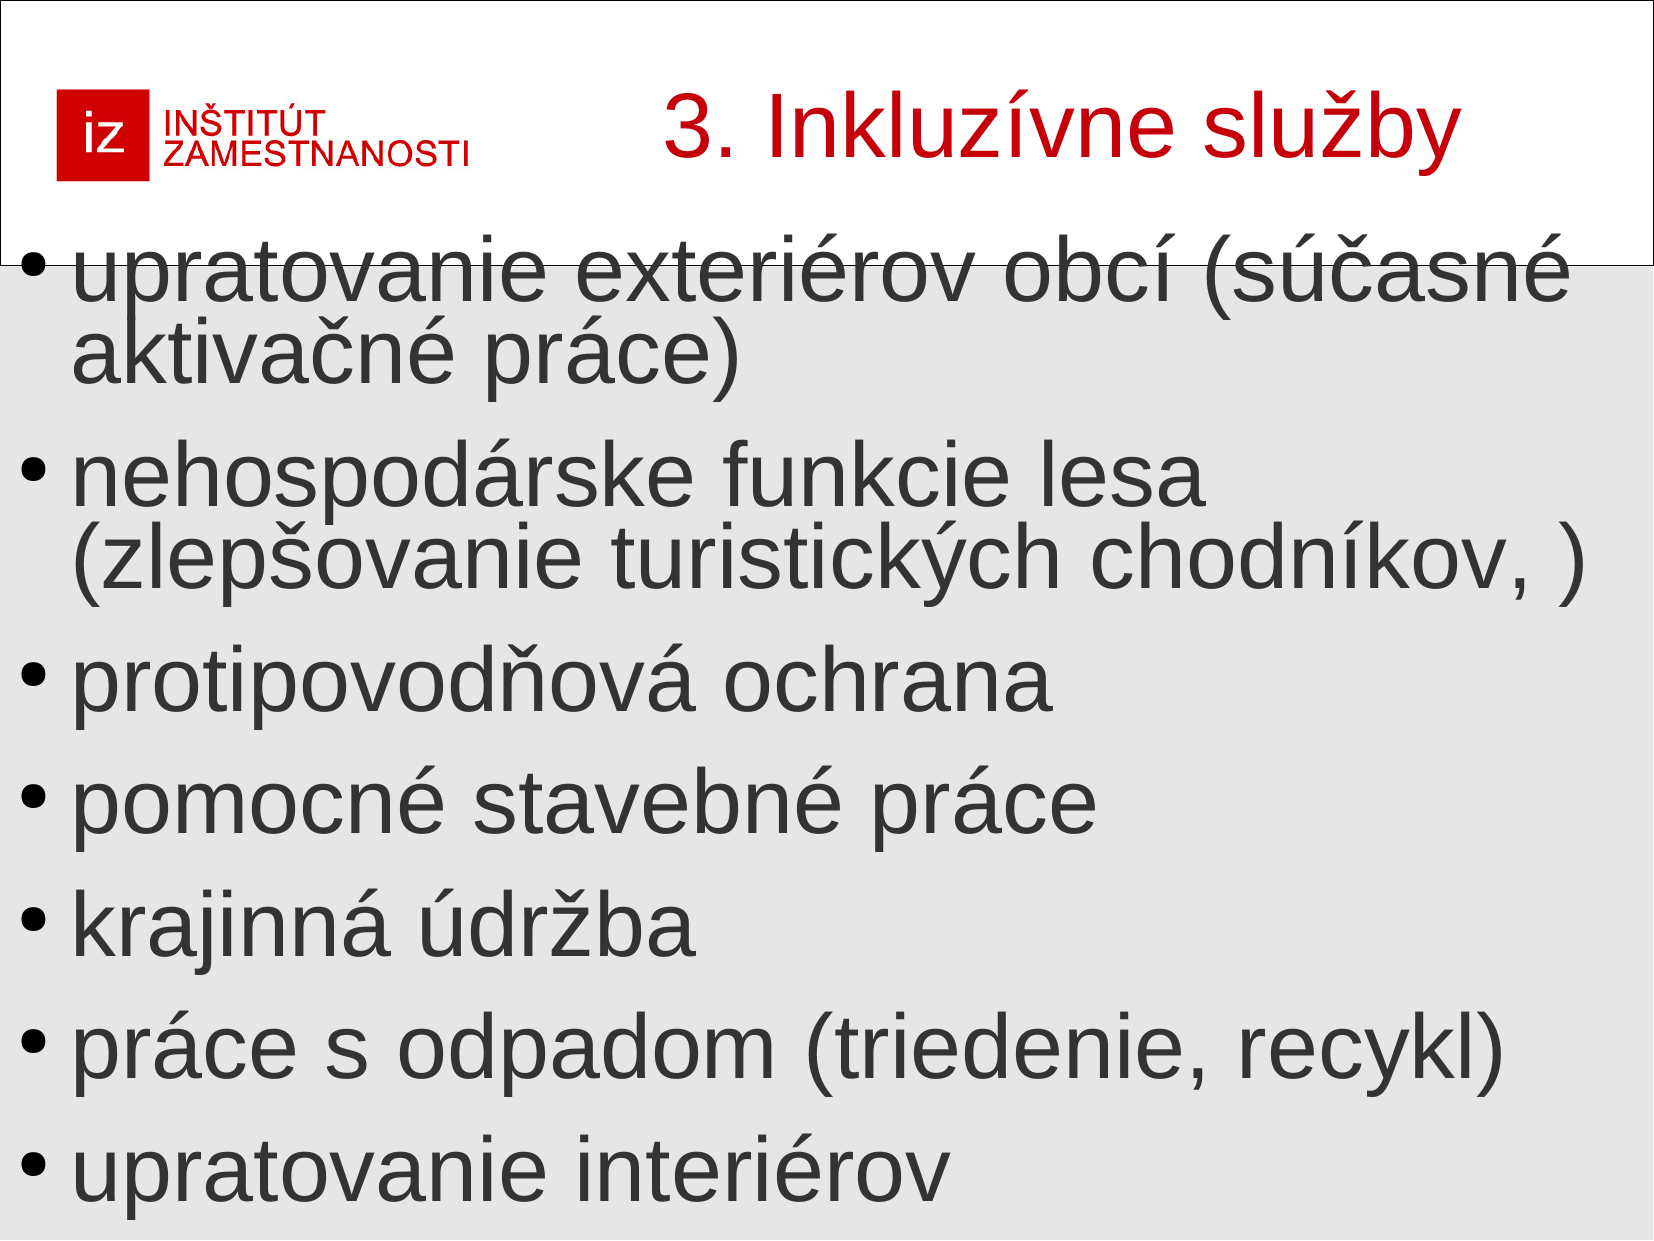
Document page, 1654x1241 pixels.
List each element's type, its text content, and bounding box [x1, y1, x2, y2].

picture [5, 8, 518, 236]
list upratovanie exteriérov obcí (súčasné aktivačné práce) nehospodárske funkcie lesa (zlepšovanie turistických chodníkov, ) protipovodňová ochrana pomocné stavebné práce krajinná údržba práce s odpadom (triedenie, recykl) upratovanie interiérov [0, 236, 1654, 1239]
title 3. Inkluzívne služby [561, 37, 1565, 229]
